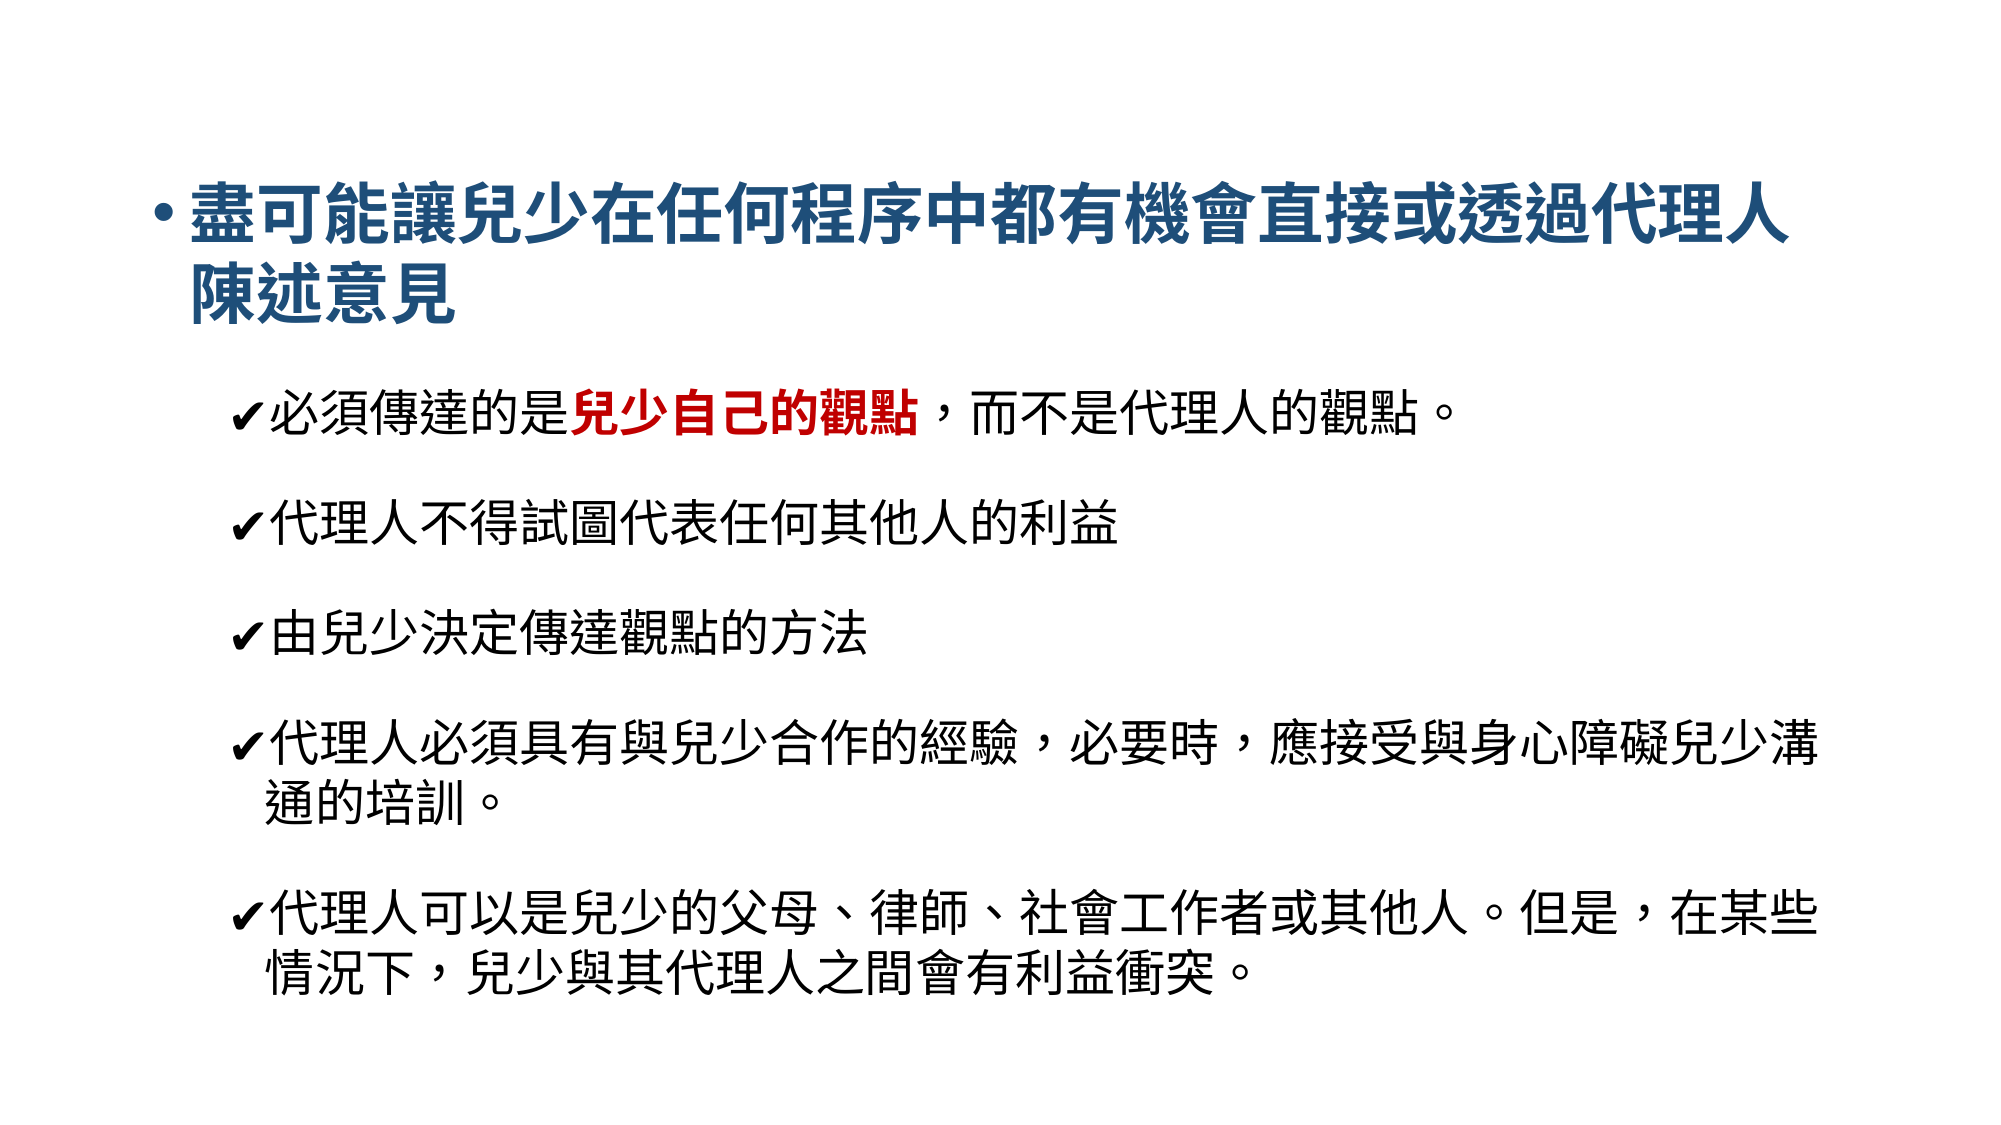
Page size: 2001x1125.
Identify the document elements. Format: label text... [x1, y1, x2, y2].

list 盡可能讓兒少在任何程序中都有機會直接或透過代理人陳述意見 必須傳達的是兒少自己的觀點，而不是代理人的觀點。 代理人不得試圖代表任何其他人的利益 由兒少決定傳達觀點的方法 代理人必須具有與兒少合作的經驗，必要時，應接受與身心障礙兒少溝通的培訓。 代理人可以是兒少的父母、律師、社會工作者或其他人。但是，在某些情況下，兒少與其代理人之間會有利益衝突。 [137, 163, 1863, 1073]
